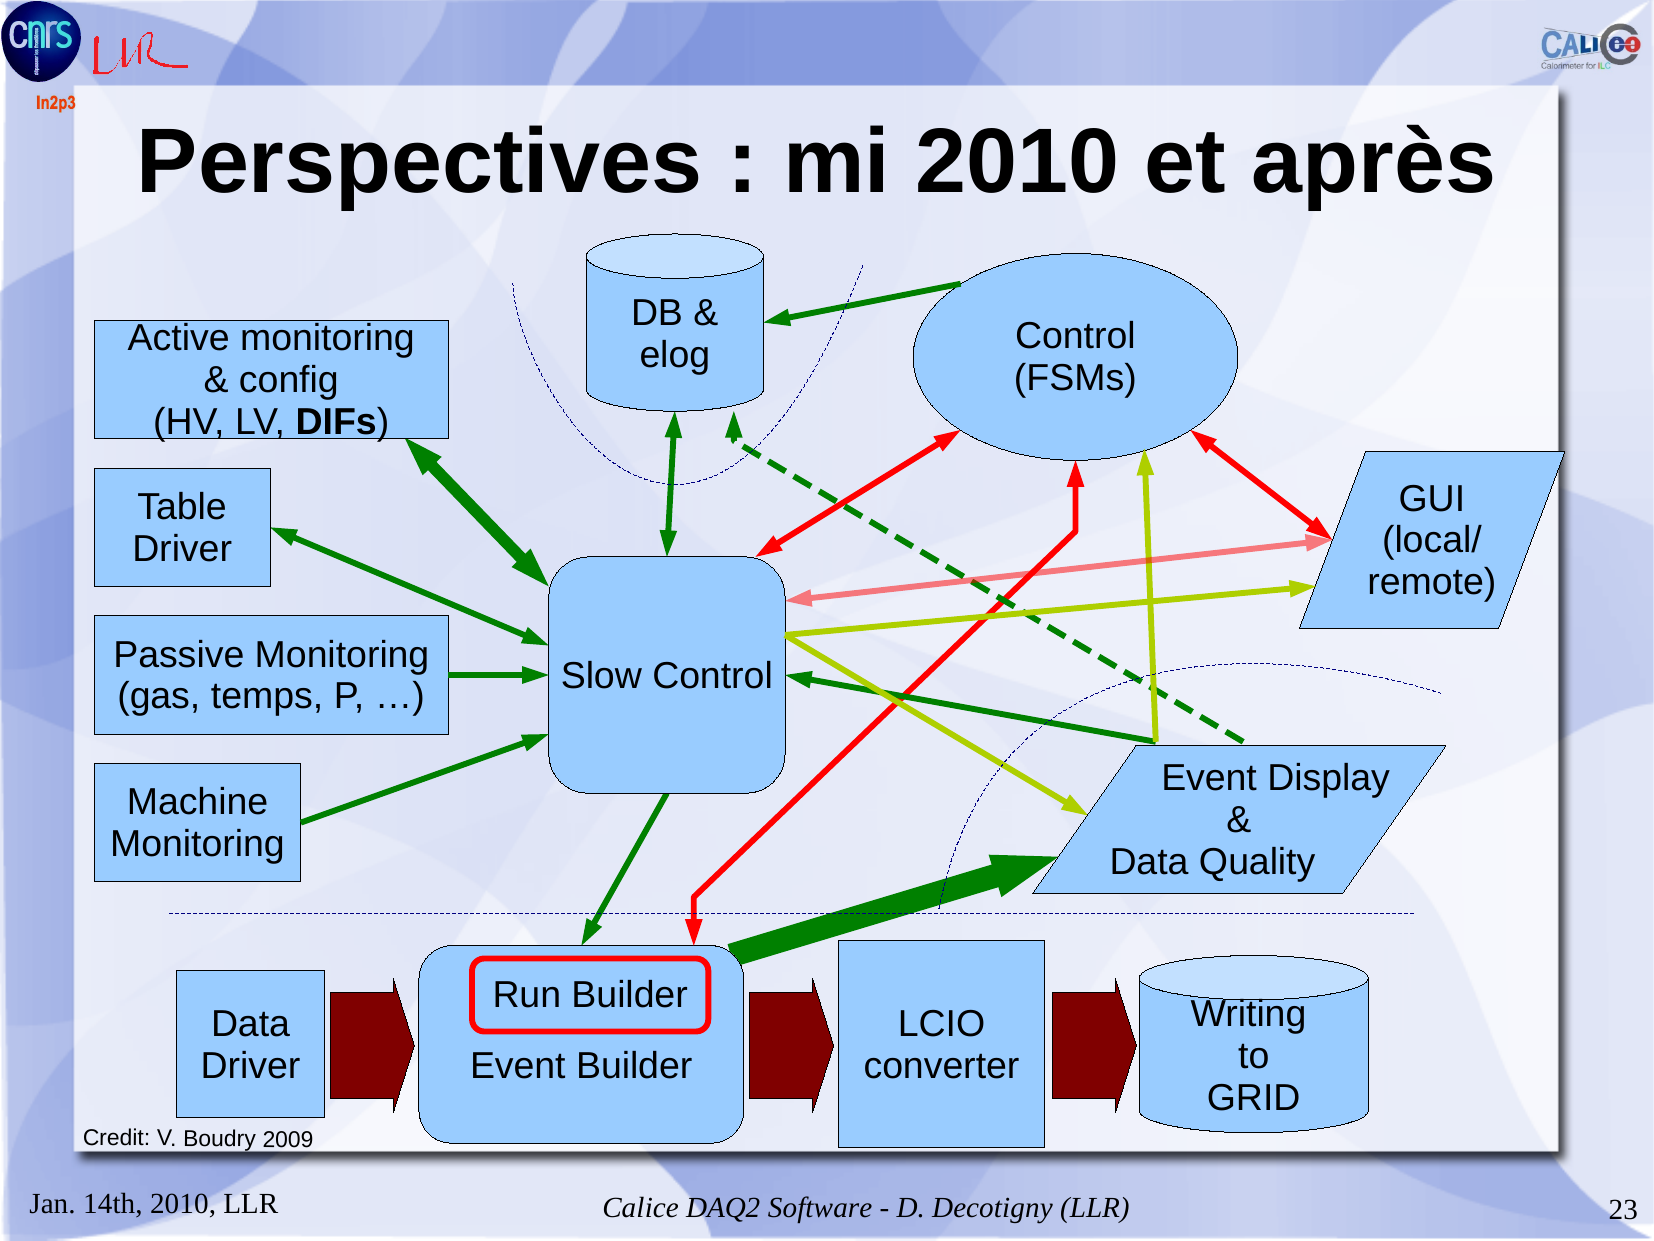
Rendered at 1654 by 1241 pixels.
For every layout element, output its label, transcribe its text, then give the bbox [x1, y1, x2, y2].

text_box [1052, 978, 1137, 1113]
text_box [330, 978, 415, 1113]
text_box [749, 978, 834, 1113]
text_box Control (FSMs) [913, 253, 1238, 461]
text_box GUI (local/ remote) [1299, 451, 1565, 629]
text_box Active monitoring & config (HV, LV, DIFs) [94, 320, 449, 439]
picture [0, 0, 1654, 1241]
text_box Table Driver [94, 468, 271, 587]
text_box Run Builder [472, 958, 709, 1032]
text_box DB & elog [586, 259, 764, 412]
text_box LCIO converter [838, 940, 1045, 1148]
text_box Data Driver [176, 970, 325, 1118]
text_box Slow Control [548, 556, 786, 794]
text_box Credit: V. Boudry 2009 [68, 1116, 329, 1161]
text_box Writing to GRID [1139, 979, 1369, 1133]
text_box Passive Monitoring (gas, temps, P, …) [94, 615, 449, 735]
title Perspectives : mi 2010 et après [91, 102, 1544, 218]
text_box Event Display & Data Quality [1032, 745, 1446, 894]
text_box Event Builder [418, 945, 744, 1144]
text_box Machine Monitoring [94, 763, 301, 882]
